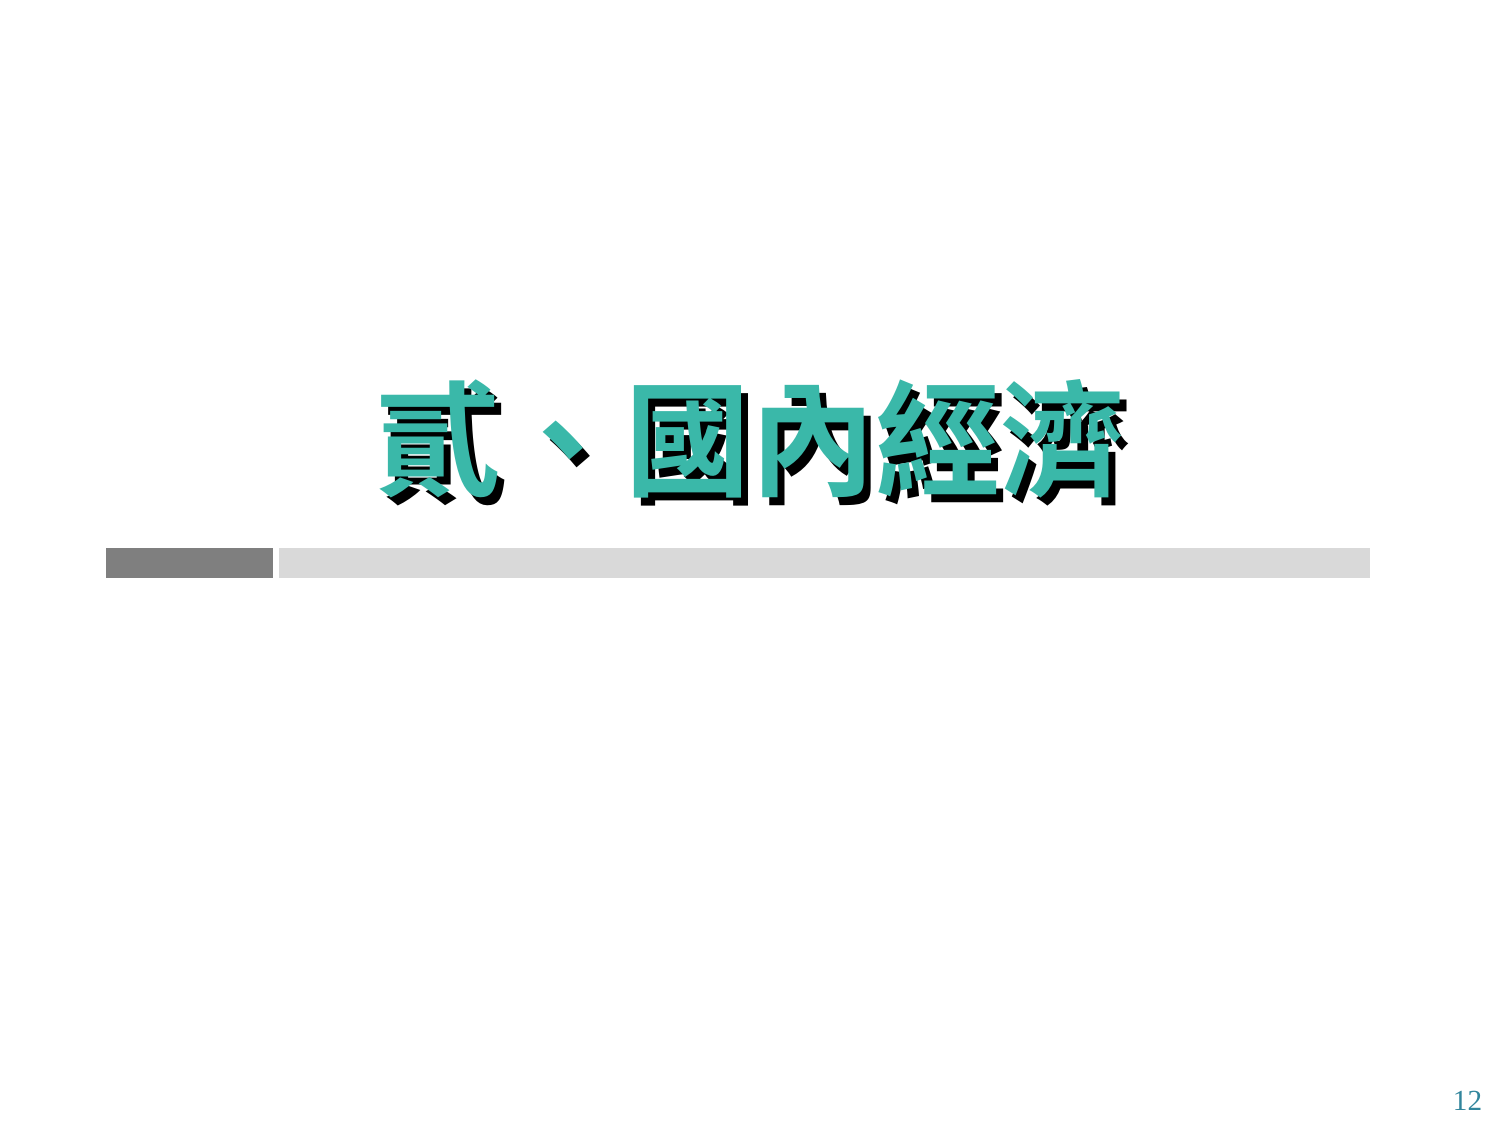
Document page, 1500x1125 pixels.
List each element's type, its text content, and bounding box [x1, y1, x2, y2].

text_box [106, 548, 273, 578]
title 貳、國內經濟 [112, 349, 1388, 591]
text_box [279, 548, 1370, 578]
